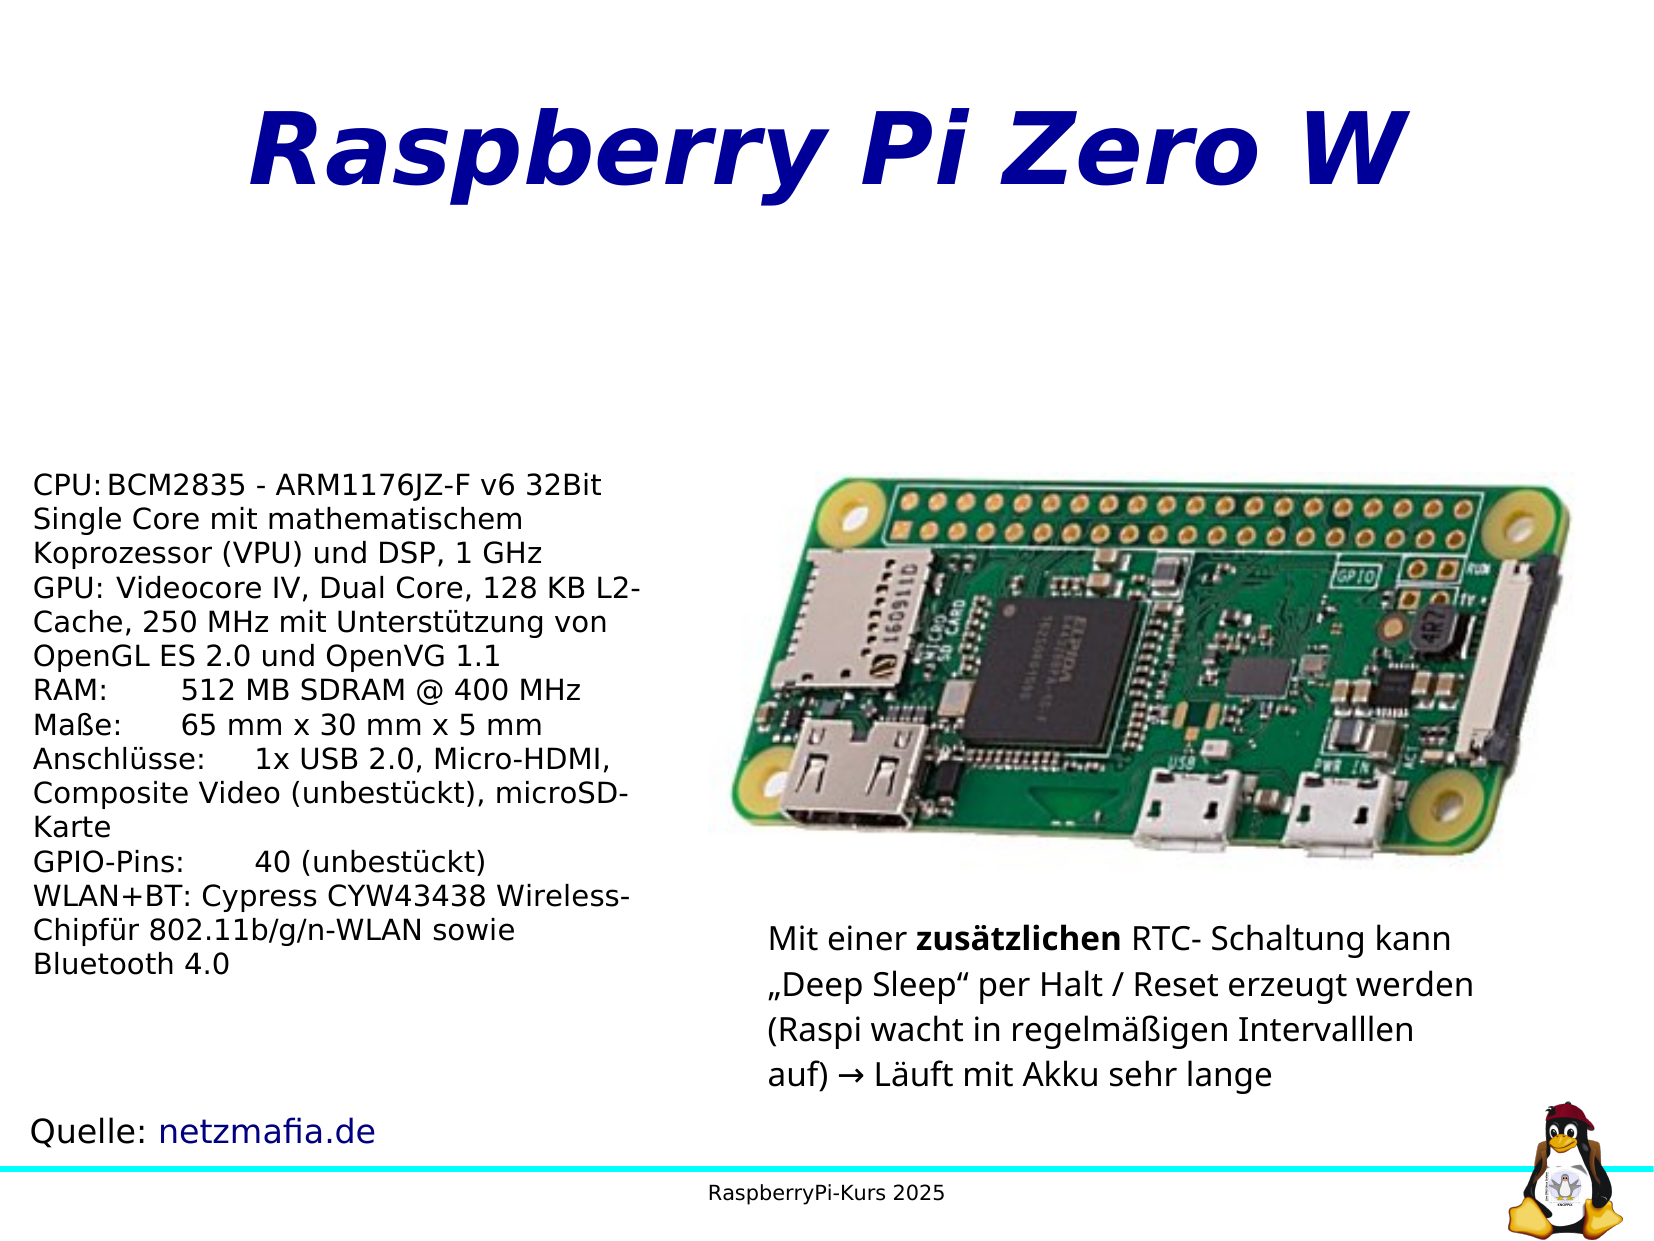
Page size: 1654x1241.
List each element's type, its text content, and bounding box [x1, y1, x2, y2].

picture [1505, 1100, 1625, 1241]
title Raspberry Pi Zero W [121, 33, 1534, 267]
text_box Mit einer zusätzlichen RTC- Schaltung kann „Deep Sleep“ per Halt / Reset erzeugt werden (Raspi wacht in regelmäßigen Intervalllen auf) → Läuft mit Akku sehr lange [767, 915, 1477, 1108]
text_box Quelle: netzmafia.de [29, 1113, 473, 1152]
picture [708, 472, 1595, 874]
list CPU: BCM2835 - ARM1176JZ-F v6 32Bit Single Core mit mathematischem Koprozessor (VPU) und DSP, 1 GHz GPU: Videocore IV, Dual Core, 128 KB L2-Cache, 250 MHz mit Unterstützung von OpenGL ES 2.0 und OpenVG 1.1 RAM: 512 MB SDRAM @ 400 MHz Maße: 65 mm x 30 mm x 5 mm Anschlüsse: 1x USB 2.0, Micro-HDMI, Composite Video (unbestückt), microSD-Karte GPIO-Pins: 40 (unbestückt) WLAN+BT: Cypress CYW43438 Wireless-Chipfür 802.11b/g/n-WLAN sowie Bluetooth 4.0 [32, 433, 650, 982]
